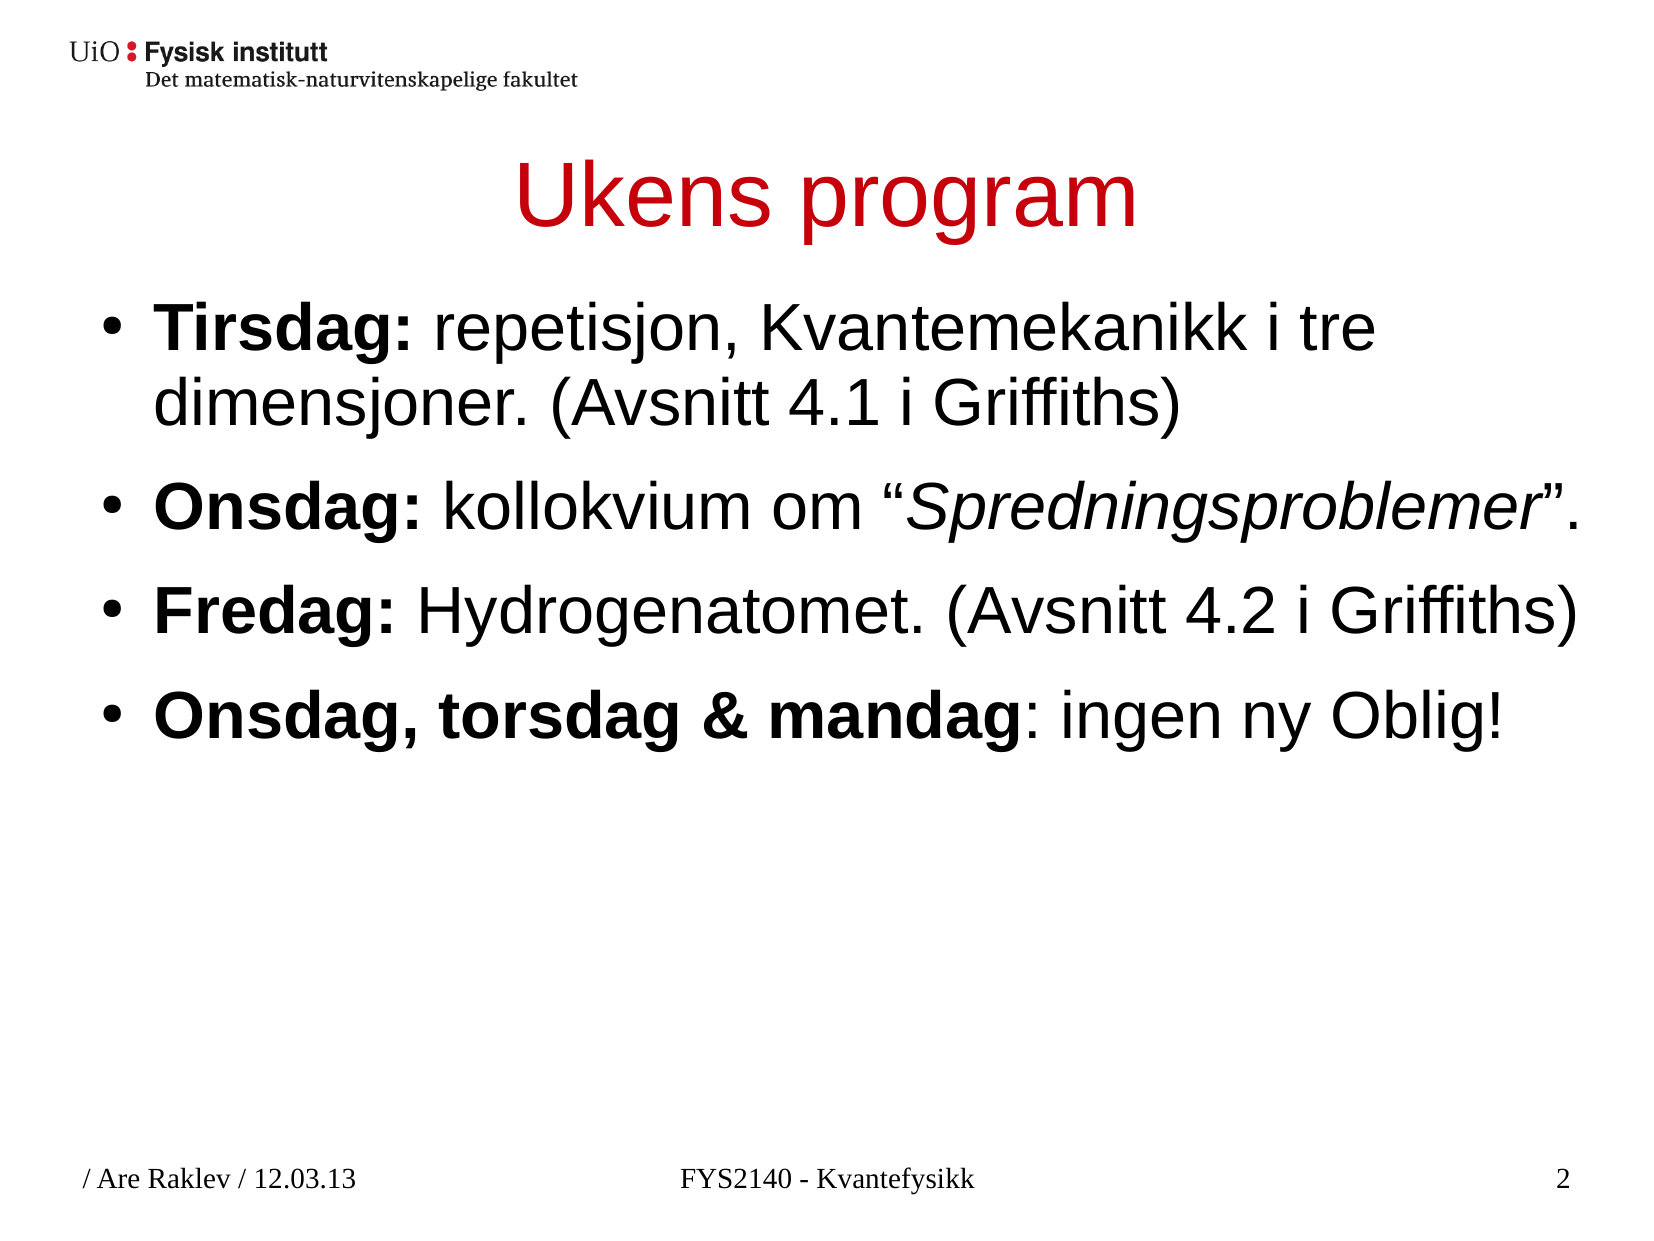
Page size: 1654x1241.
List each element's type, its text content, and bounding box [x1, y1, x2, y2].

picture [68, 37, 581, 93]
title Ukens program [82, 90, 1571, 290]
list Tirsdag: repetisjon, Kvantemekanikk i tre dimensjoner. (Avsnitt 4.1 i Griffiths) Onsdag: kollokvium om “Spredningsproblemer”. Fredag: Hydrogenatomet. (Avsnitt 4.2 i Griffiths) Onsdag, torsdag & mandag: ingen ny Oblig! [82, 290, 1613, 1094]
